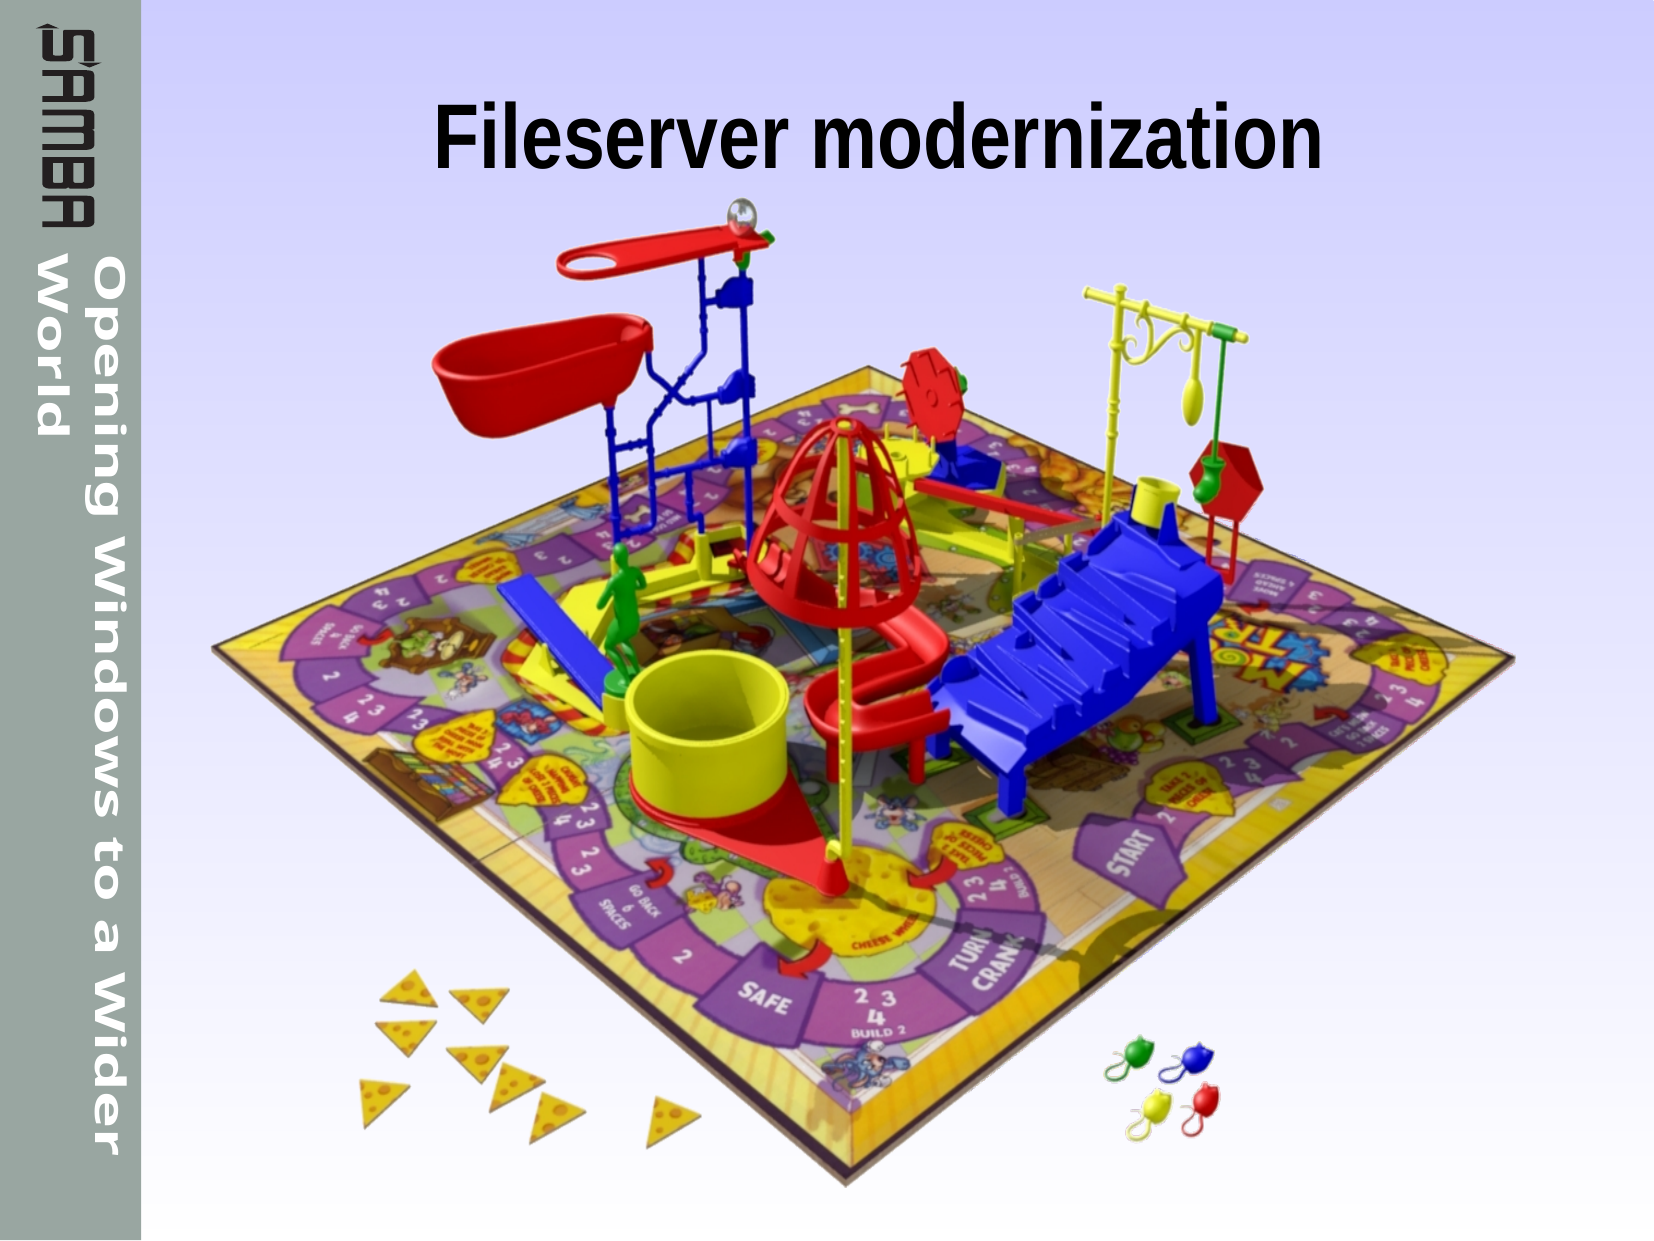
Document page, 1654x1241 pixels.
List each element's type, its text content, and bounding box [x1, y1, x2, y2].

title Fileserver modernization [173, 31, 1586, 239]
picture [210, 197, 1516, 1189]
